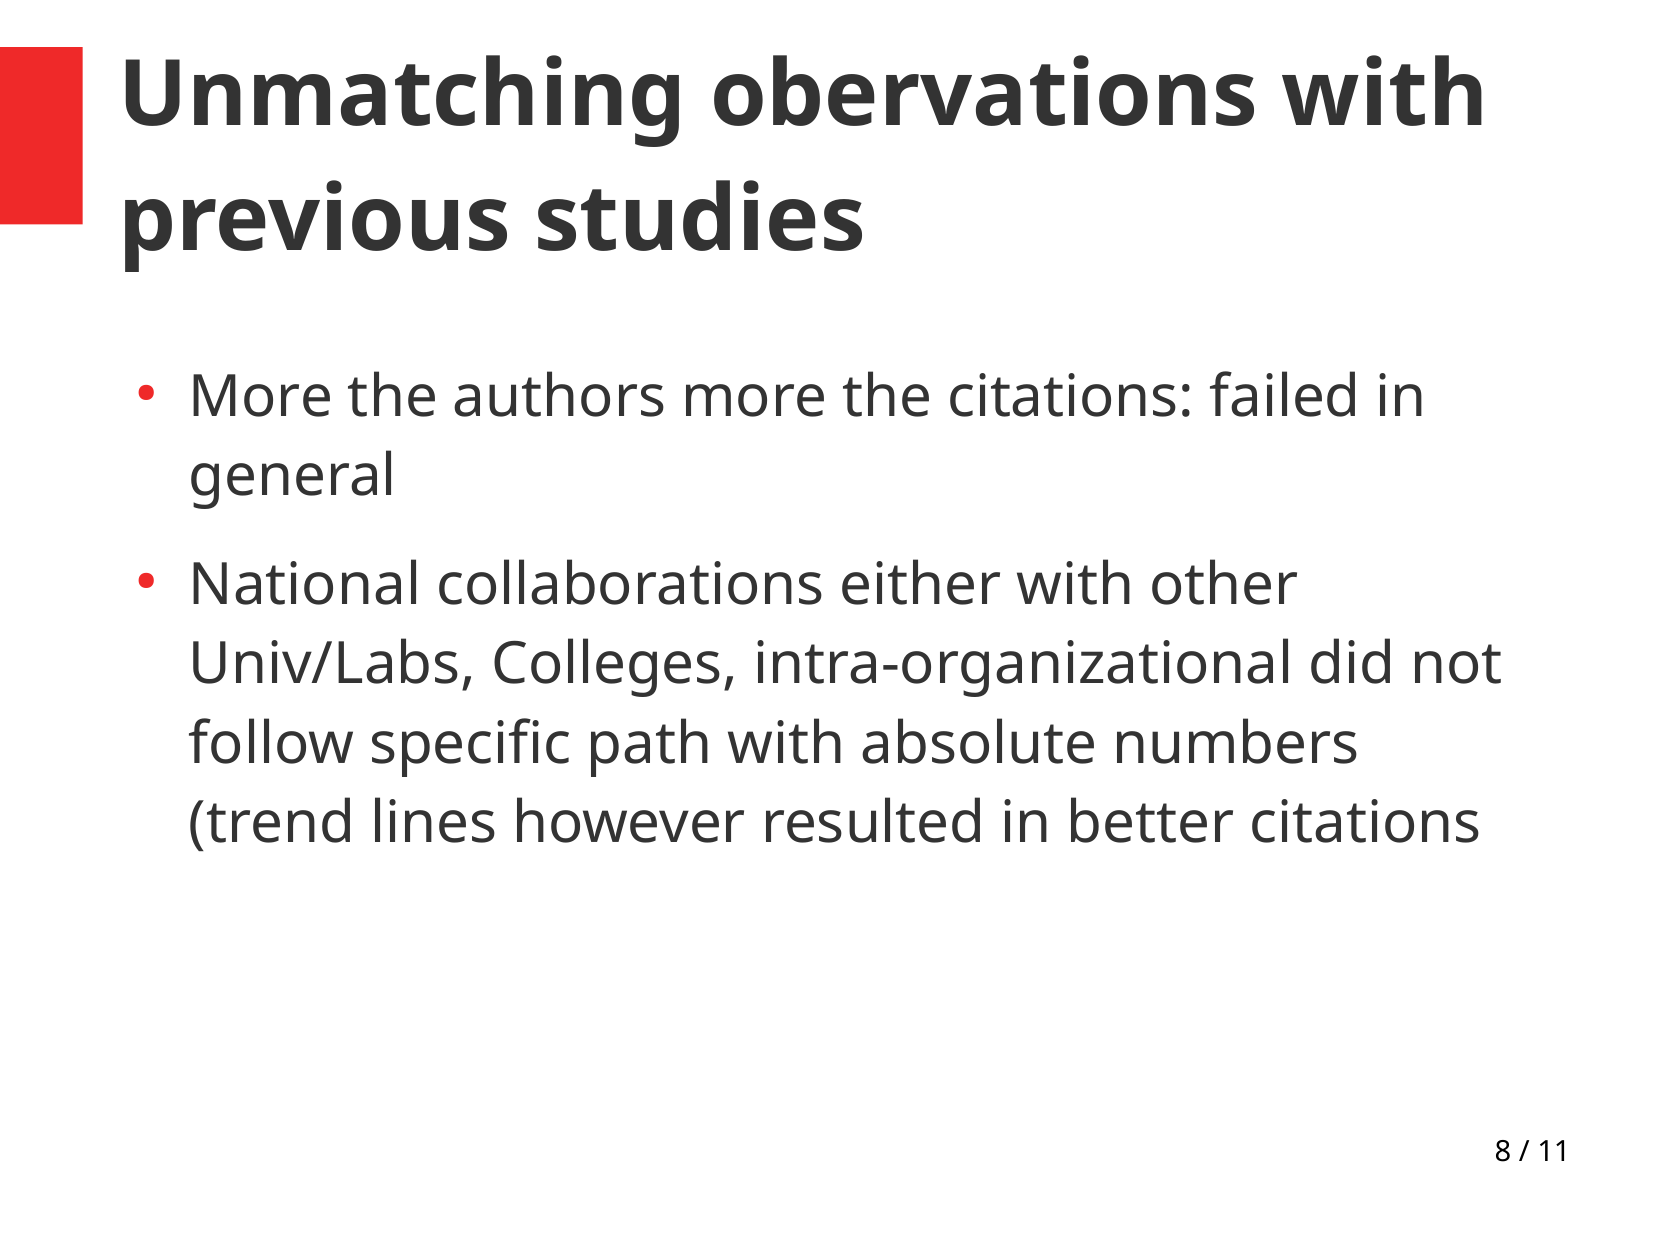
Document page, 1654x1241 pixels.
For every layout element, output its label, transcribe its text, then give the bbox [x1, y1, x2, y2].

list More the authors more the citations: failed in general National collaborations either with other Univ/Labs, Colleges, intra-organizational did not follow specific path with absolute numbers (trend lines however resulted in better citations [118, 354, 1536, 1074]
title Unmatching obervations with previous studies [118, 37, 1571, 269]
